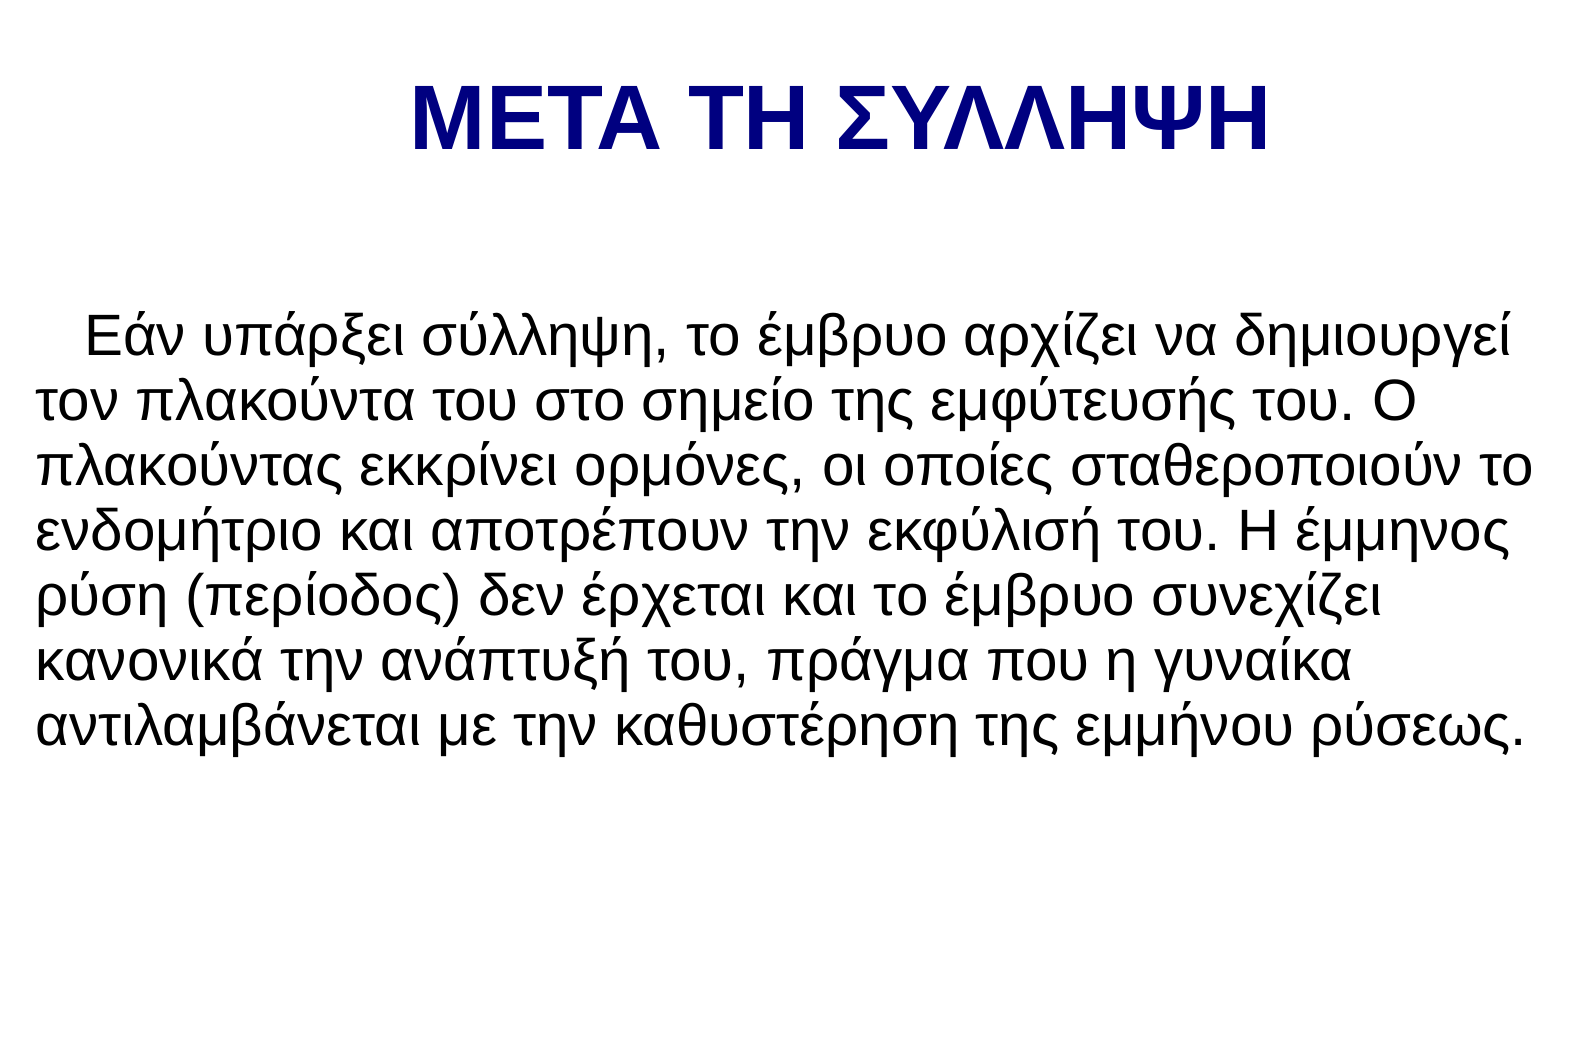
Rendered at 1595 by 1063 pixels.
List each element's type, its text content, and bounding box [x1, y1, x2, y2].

text_box Εάν υπάρξει σύλληψη, το έμβρυο αρχίζει να δημιουργεί τον πλακούντα του στο σημείο της εμφύτευσής του. Ο πλακούντας εκκρίνει ορμόνες, οι οποίες σταθεροποιούν το ενδομήτριο και αποτρέπουν την εκφύλισή του. Η έμμηνος ρύση (περίοδος) δεν έρχεται και το έμβρυο συνεχίζει κανονικά την ανάπτυξή του, πράγμα που η γυναίκα αντιλαμβάνεται με την καθυστέρηση της εμμήνου ρύσεως. [20, 295, 1595, 854]
text_box ΜΕΤΑ ΤΗ ΣΥΛΛΗΨΗ [147, 59, 1536, 225]
